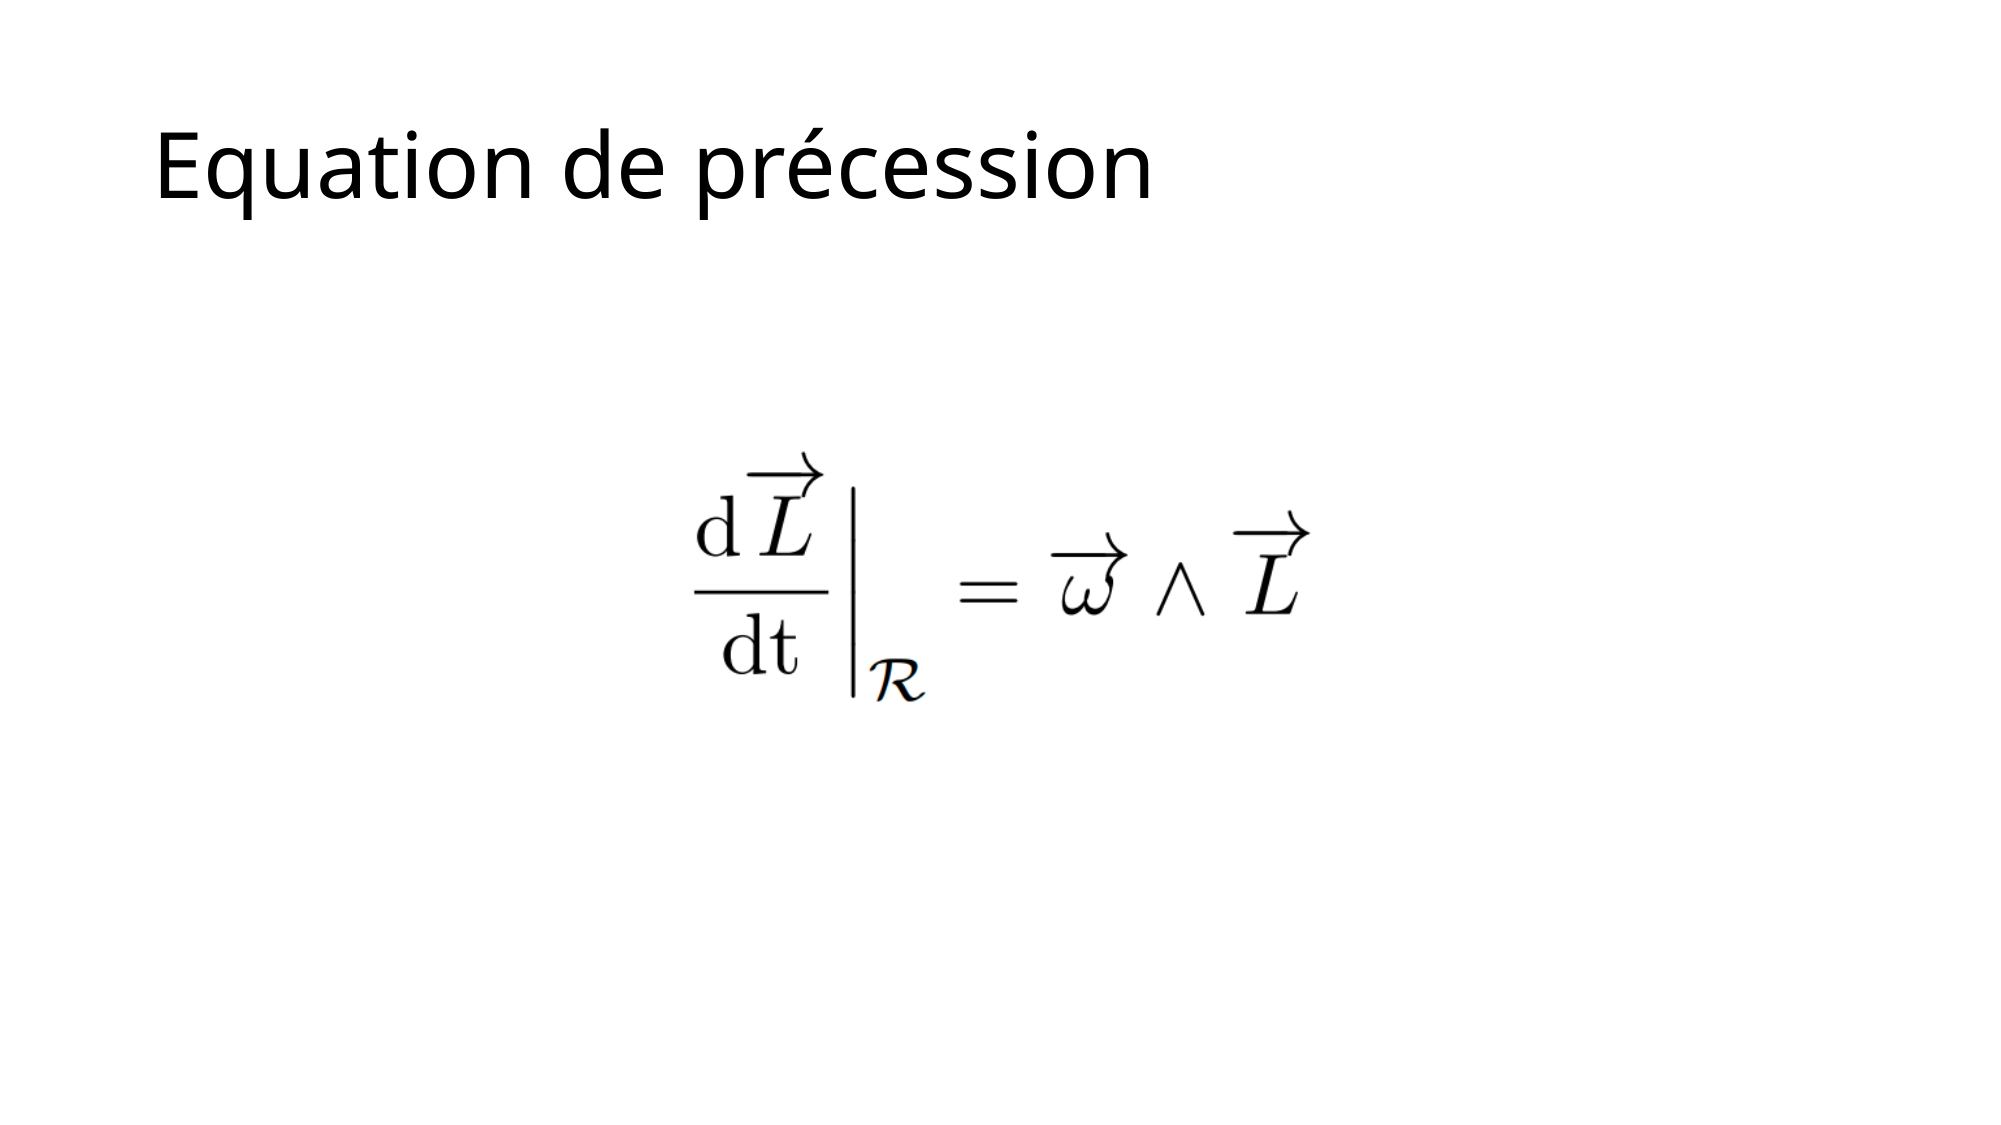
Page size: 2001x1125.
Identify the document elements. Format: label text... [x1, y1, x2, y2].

title Equation de précession [137, 59, 1863, 278]
picture [636, 406, 1363, 760]
